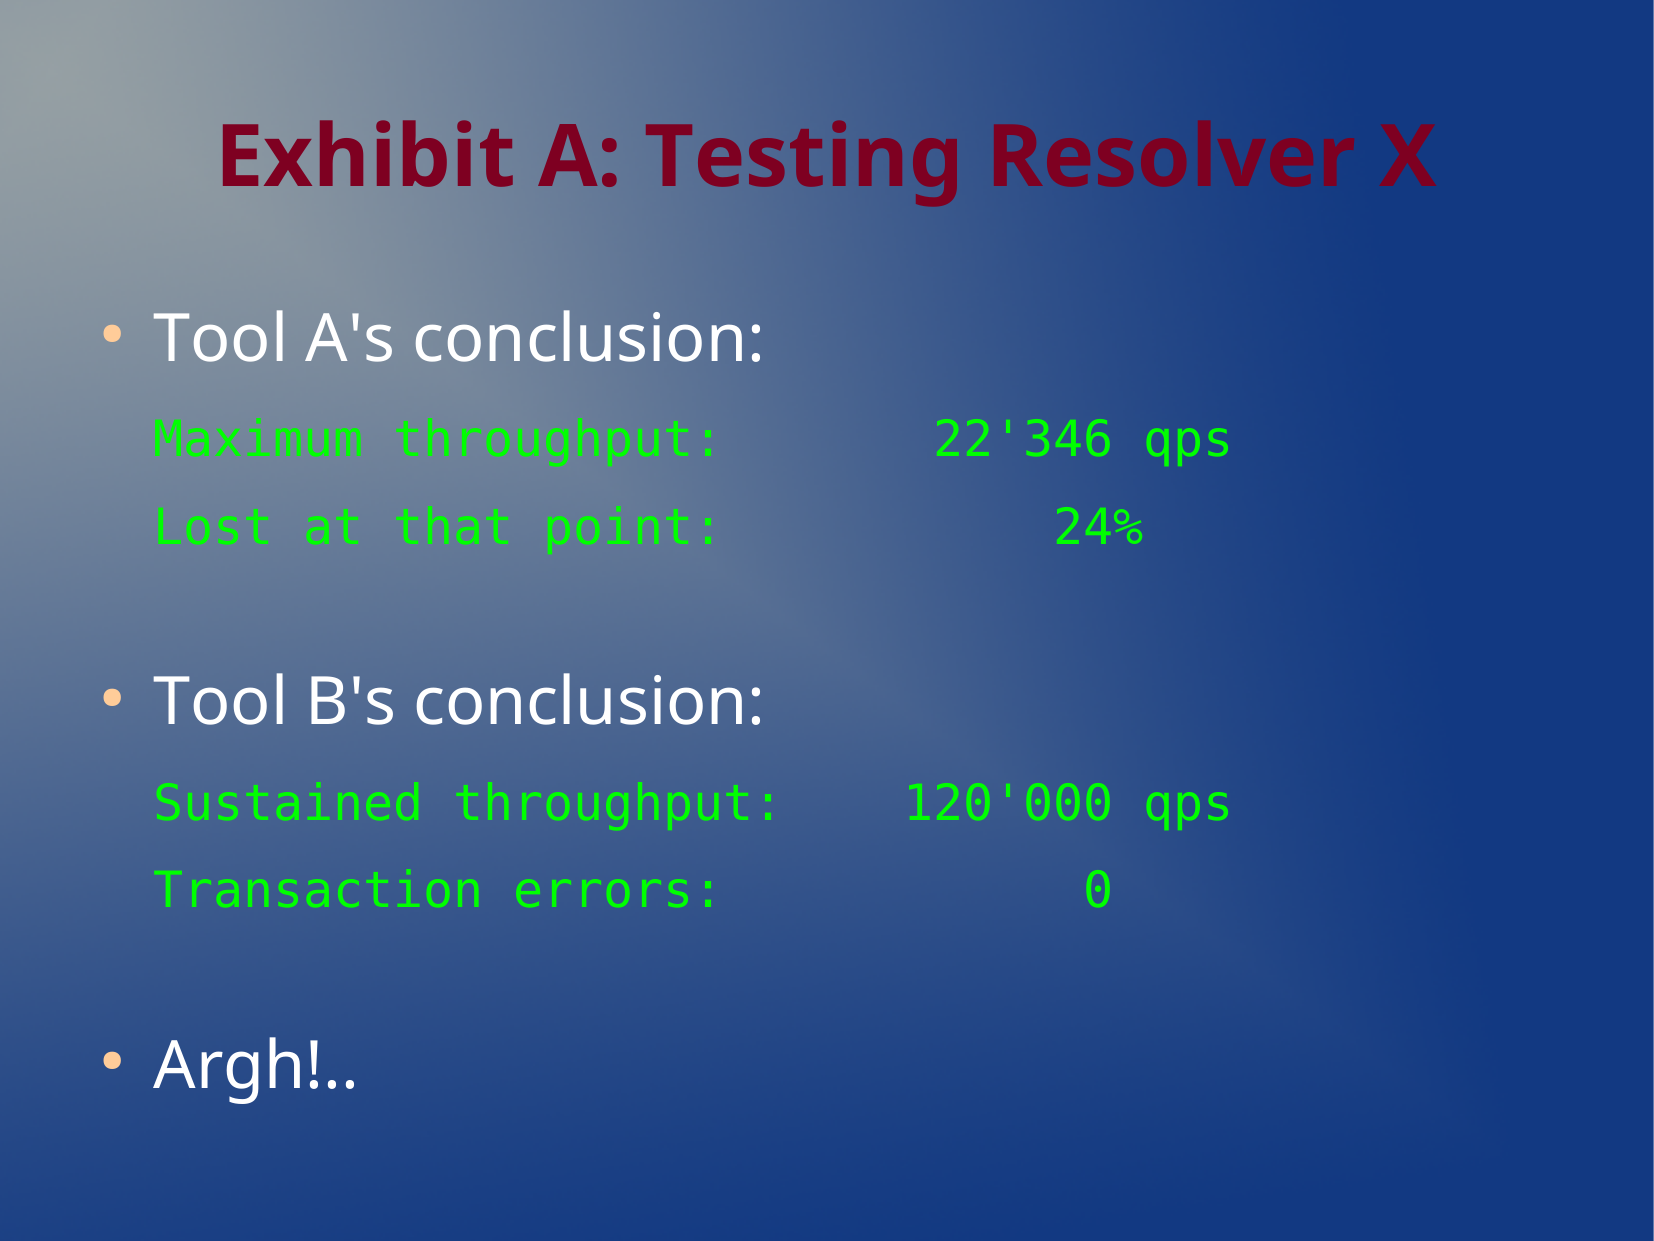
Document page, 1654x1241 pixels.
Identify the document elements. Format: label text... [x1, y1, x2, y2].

picture [0, 0, 1654, 1241]
list Tool A's conclusion: Maximum throughput: 22'346 qps Lost at that point: 24% Tool B's conclusion: Sustained throughput: 120'000 qps Transaction errors: 0 Argh!.. [82, 290, 1571, 1241]
title Exhibit A: Testing Resolver X [82, 49, 1571, 257]
